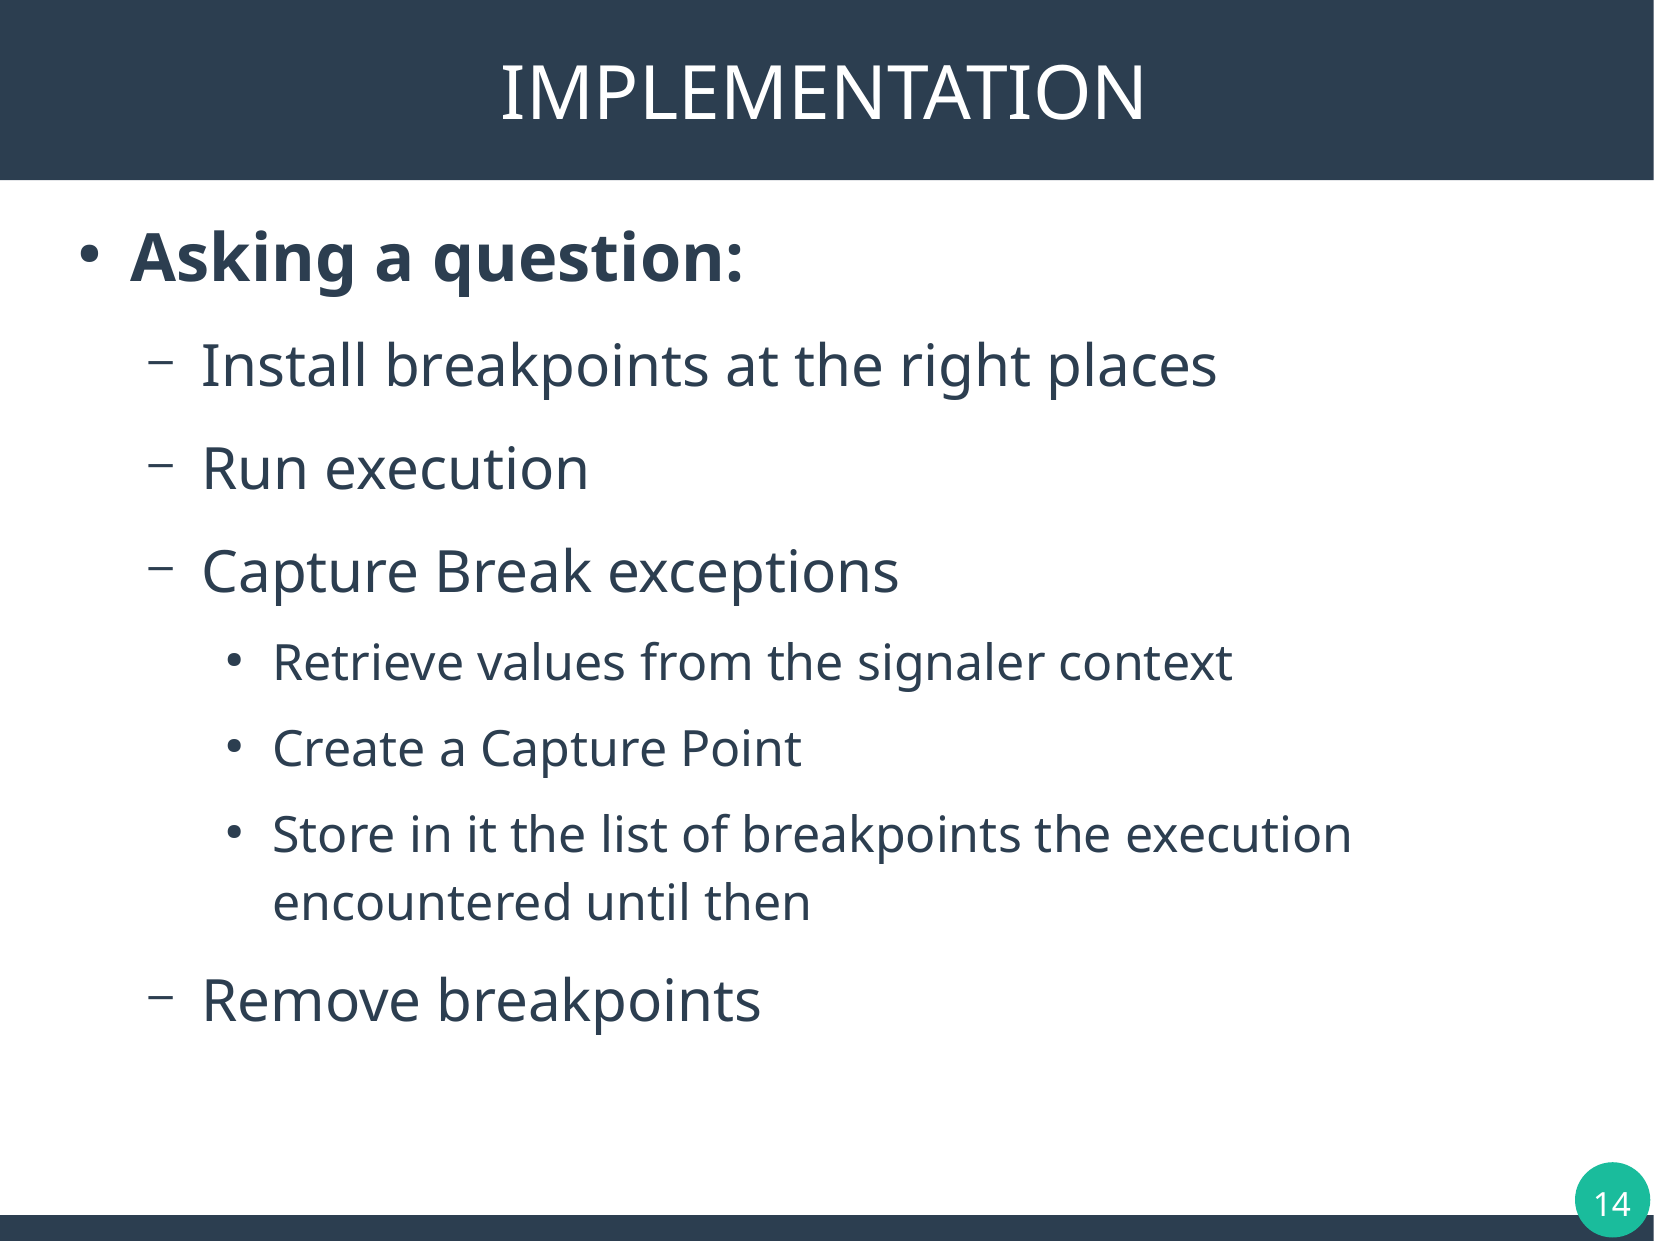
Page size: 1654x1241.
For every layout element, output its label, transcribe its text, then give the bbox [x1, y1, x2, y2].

title Implementation [45, 30, 1606, 151]
list Asking a question: Install breakpoints at the right places Run execution Capture Break exceptions Retrieve values from the signaler context Create a Capture Point Store in it the list of breakpoints the execution encountered until then Remove breakpoints [60, 210, 1591, 1156]
